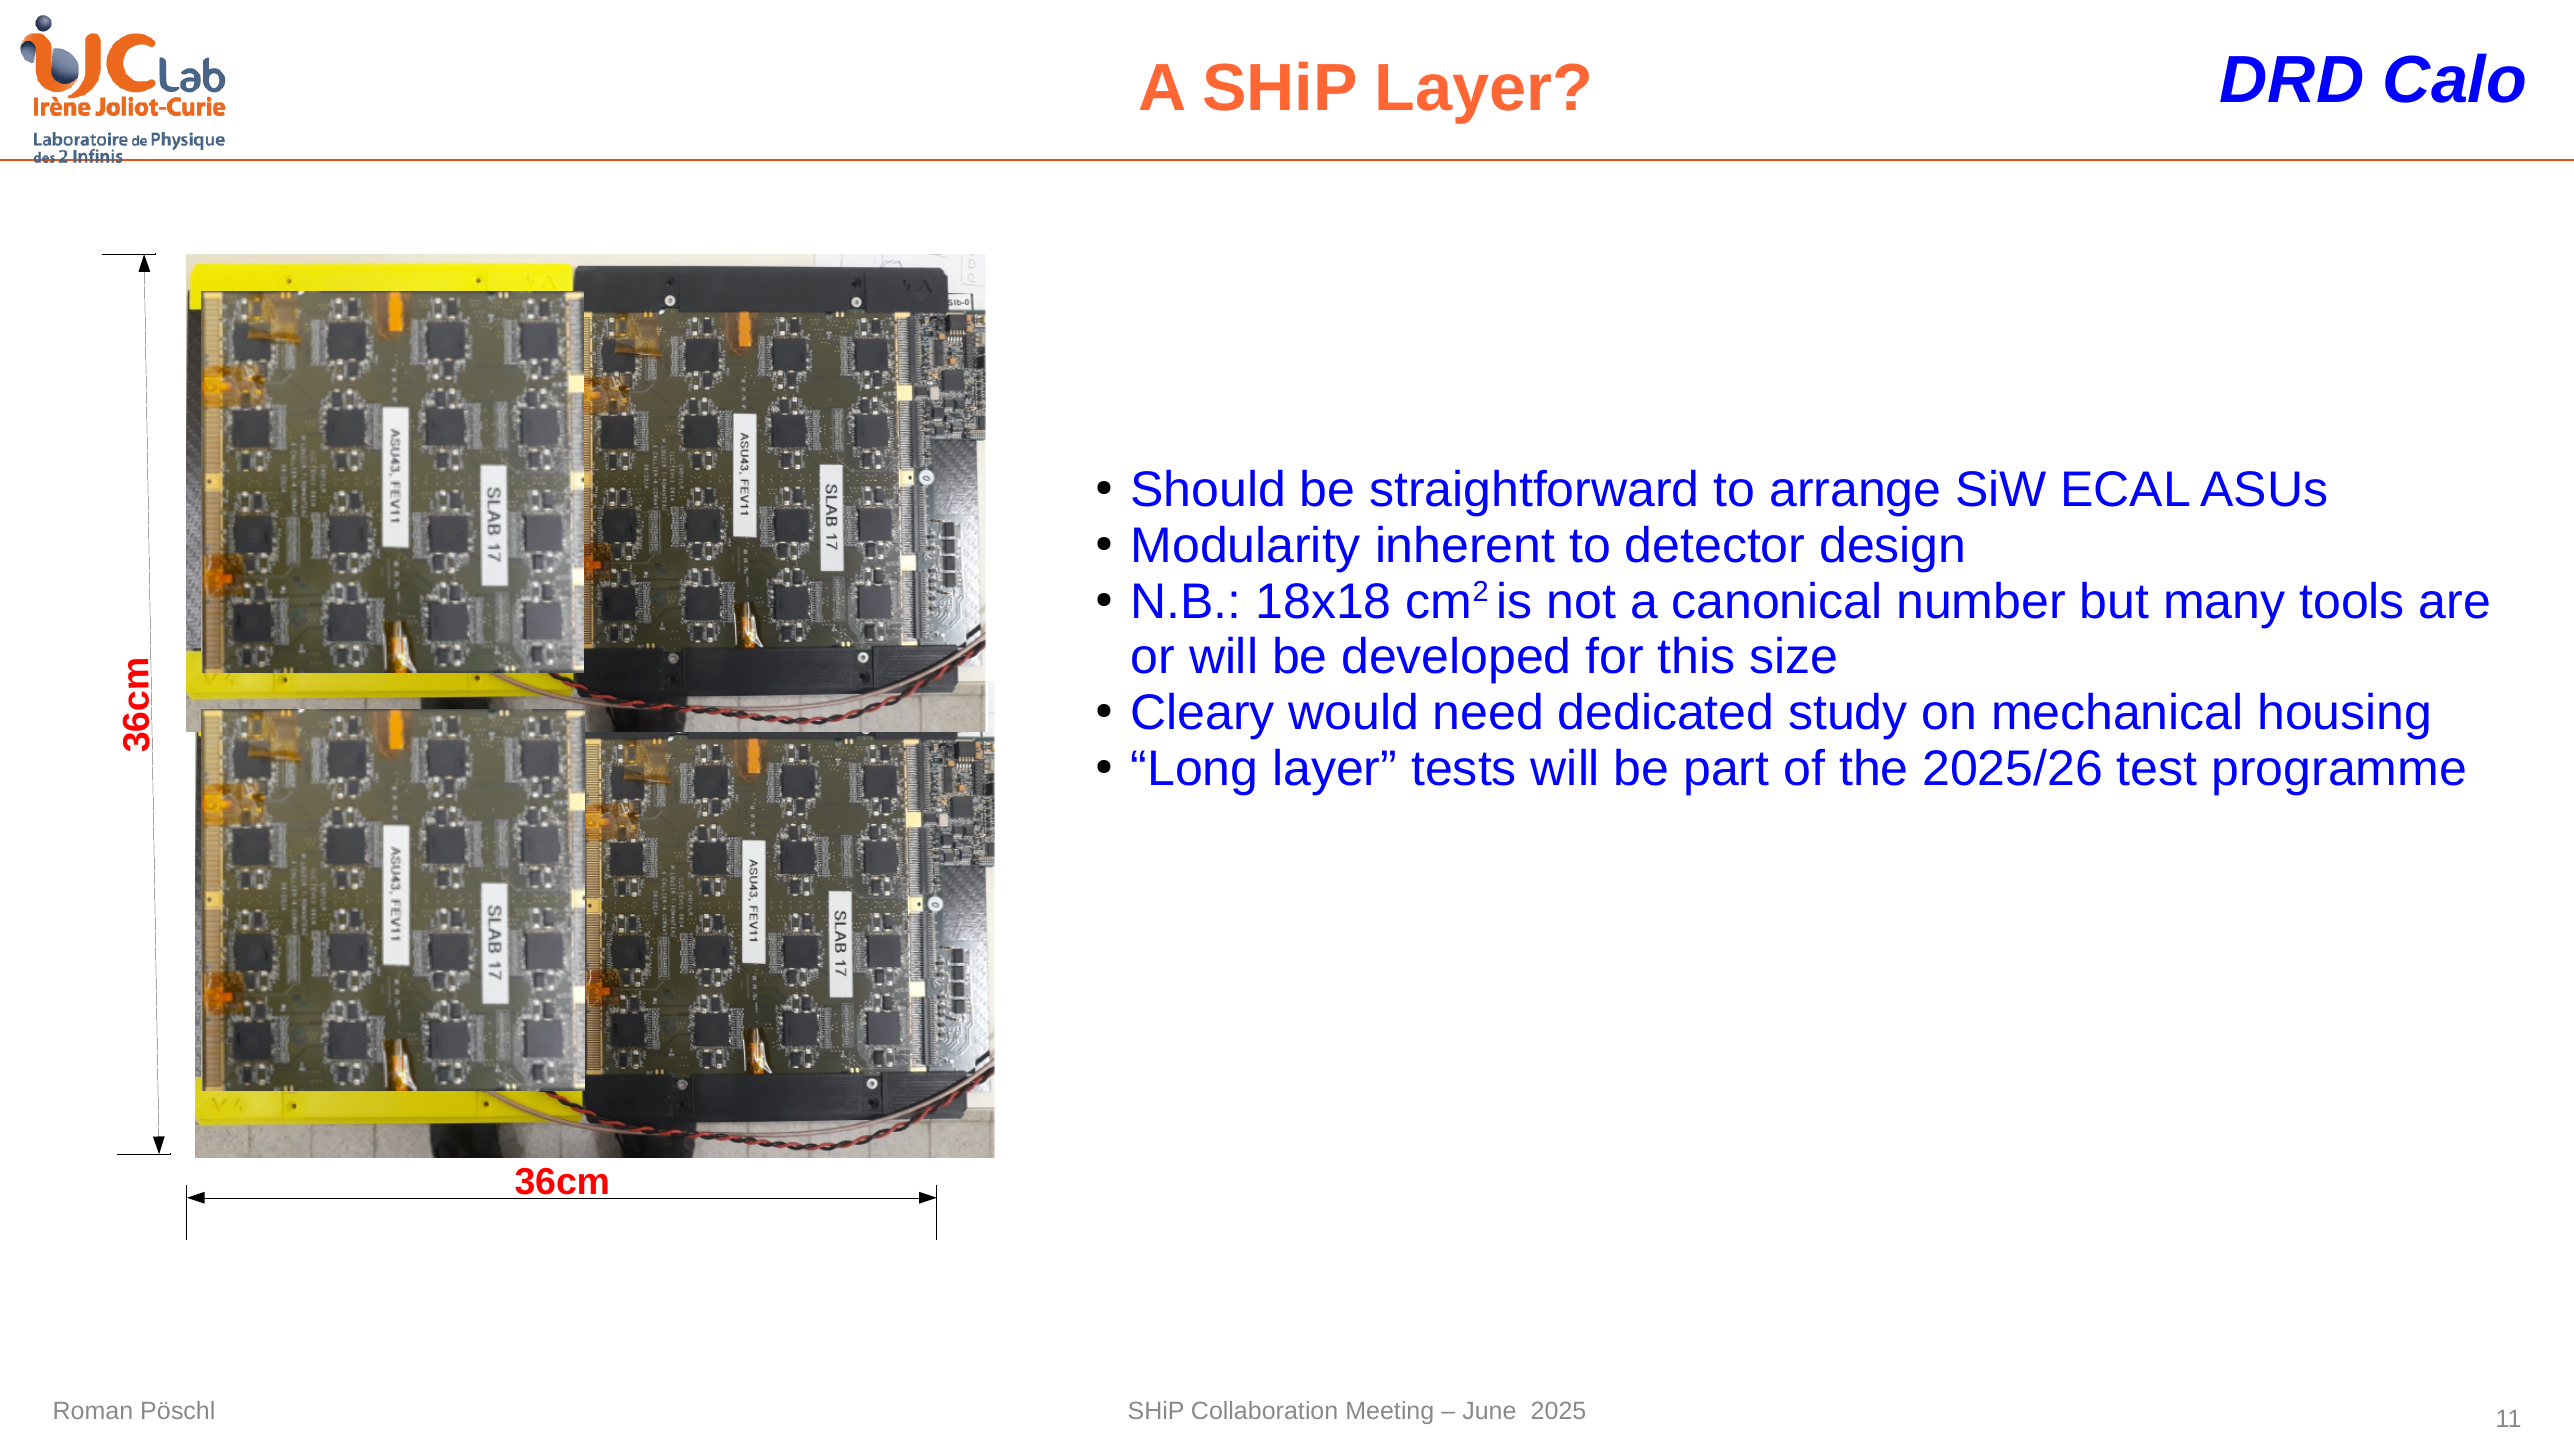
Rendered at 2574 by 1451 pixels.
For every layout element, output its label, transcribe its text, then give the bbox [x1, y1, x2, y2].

title A SHiP Layer? [285, 7, 2431, 168]
picture [4, 0, 241, 178]
text_box Should be straightforward to arrange SiW ECAL ASUs Modularity inherent to detector design N.B.: 18x18 cm2 is not a canonical number but many tools are or will be developed for this size Cleary would need dedicated study on mechanical housing “Long layer” tests will be part of the 2025/26 test programme [1080, 454, 2507, 804]
picture [186, 254, 997, 1159]
